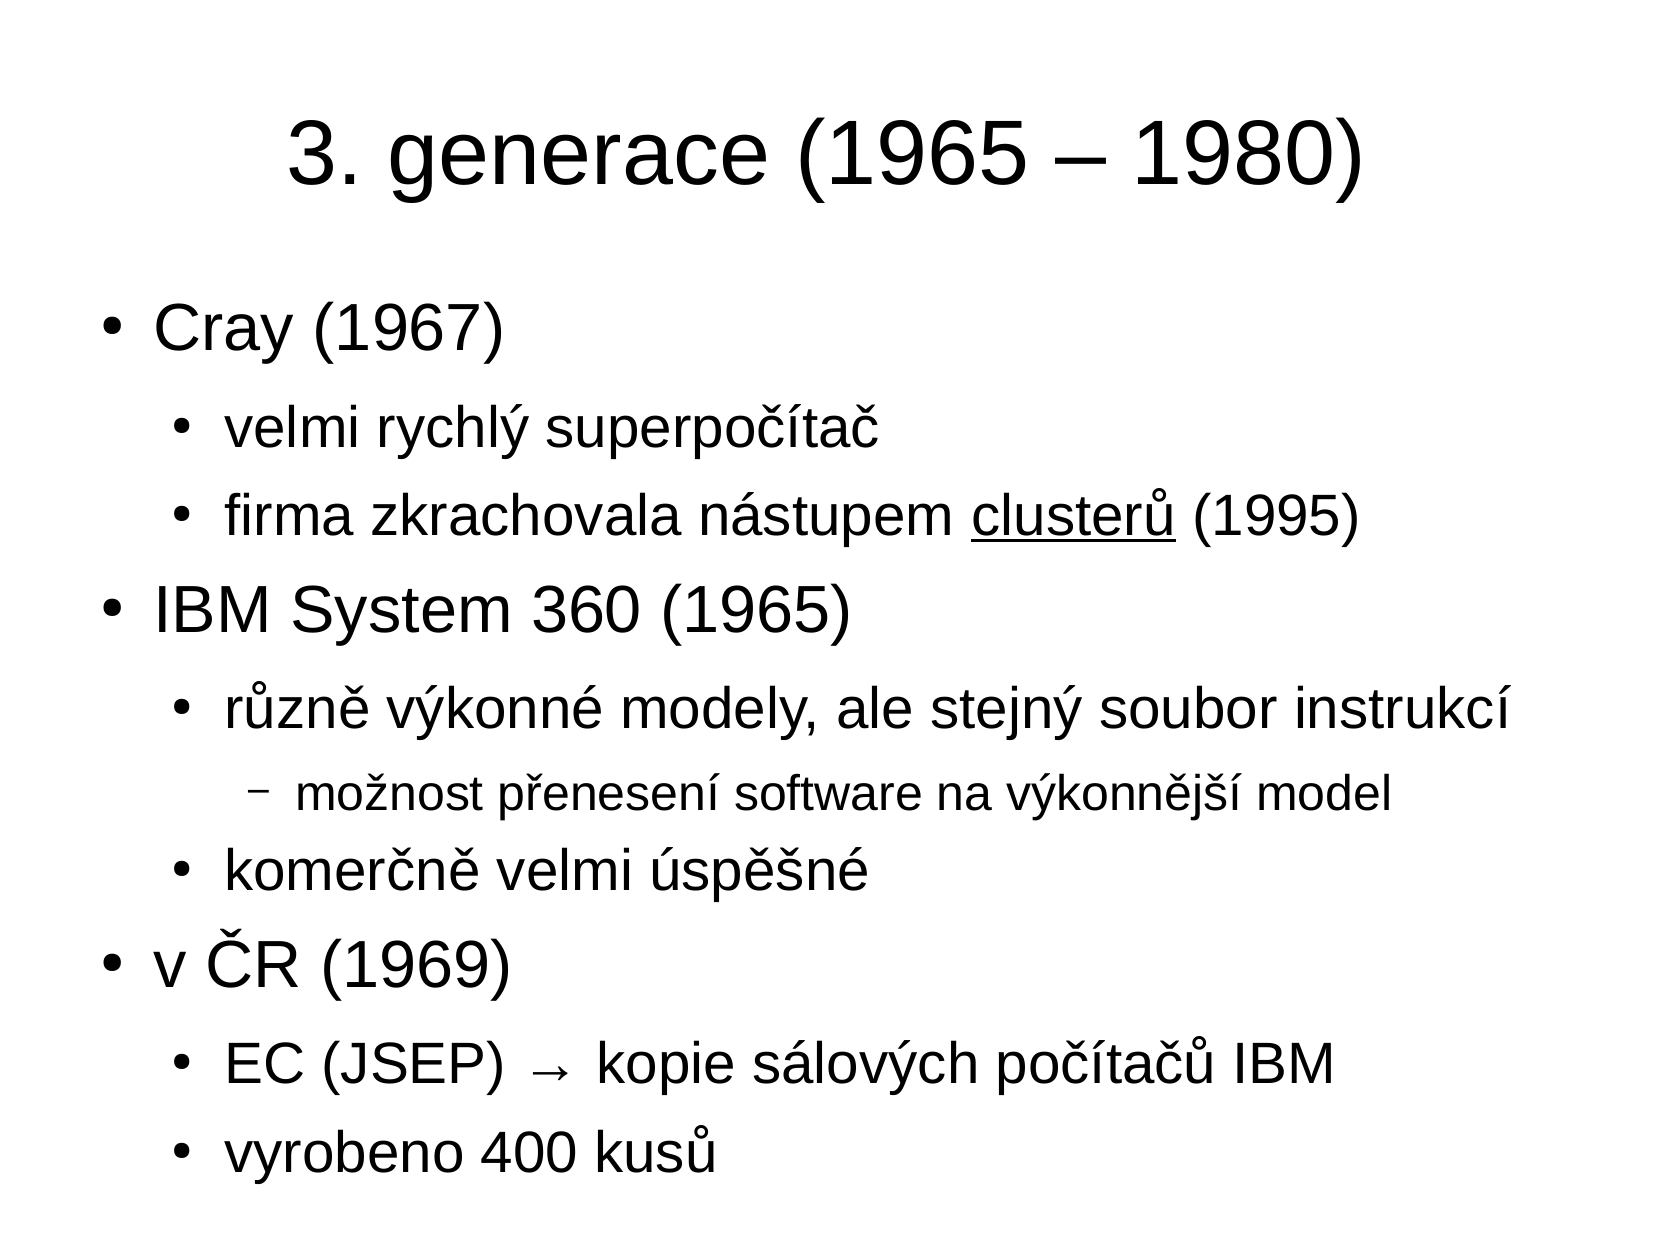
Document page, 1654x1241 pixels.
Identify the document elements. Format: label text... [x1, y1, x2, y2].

title 3. generace (1965 – 1980) [82, 49, 1571, 257]
list Cray (1967) velmi rychlý superpočítač firma zkrachovala nástupem clusterů (1995) IBM System 360 (1965) různě výkonné modely, ale stejný soubor instrukcí možnost přenesení software na výkonnější model komerčně velmi úspěšné v ČR (1969) EC (JSEP) → kopie sálových počítačů IBM vyrobeno 400 kusů [82, 290, 1571, 1185]
